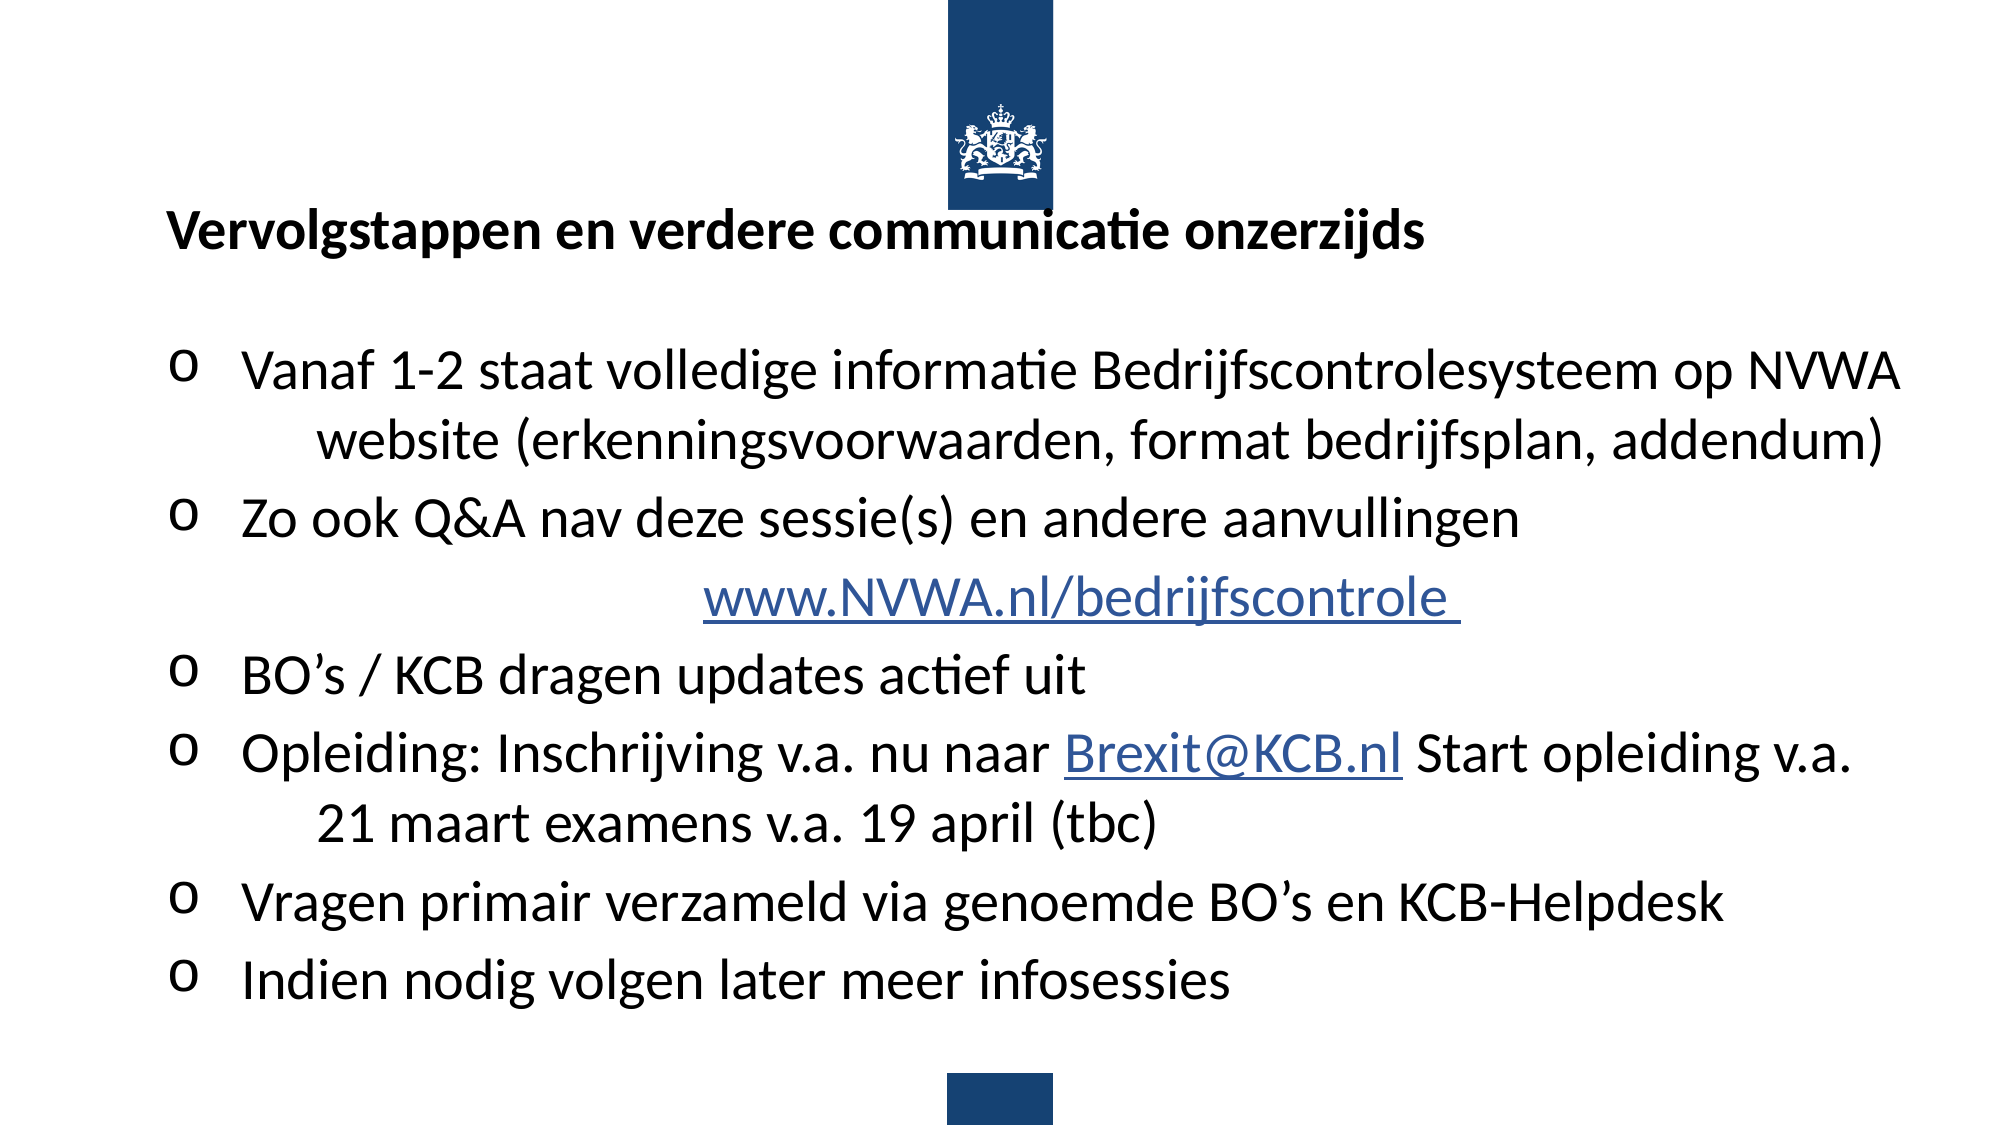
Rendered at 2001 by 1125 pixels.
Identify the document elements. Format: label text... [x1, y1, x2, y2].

text_box Vervolgstappen en verdere communicatie onzerzijds Vanaf 1-2 staat volledige informatie Bedrijfscontrolesysteem op NVWA website (erkenningsvoorwaarden, format bedrijfsplan, addendum) Zo ook Q&A nav deze sessie(s) en andere aanvullingen www.NVWA.nl/bedrijfscontrole BO’s / KCB dragen updates actief uit Opleiding: Inschrijving v.a. nu naar Brexit@KCB.nl Start opleiding v.a. 21 maart examens v.a. 19 april (tbc) Vragen primair verzameld via genoemde BO’s en KCB-Helpdesk Indien nodig volgen later meer infosessies [151, 184, 1925, 1019]
